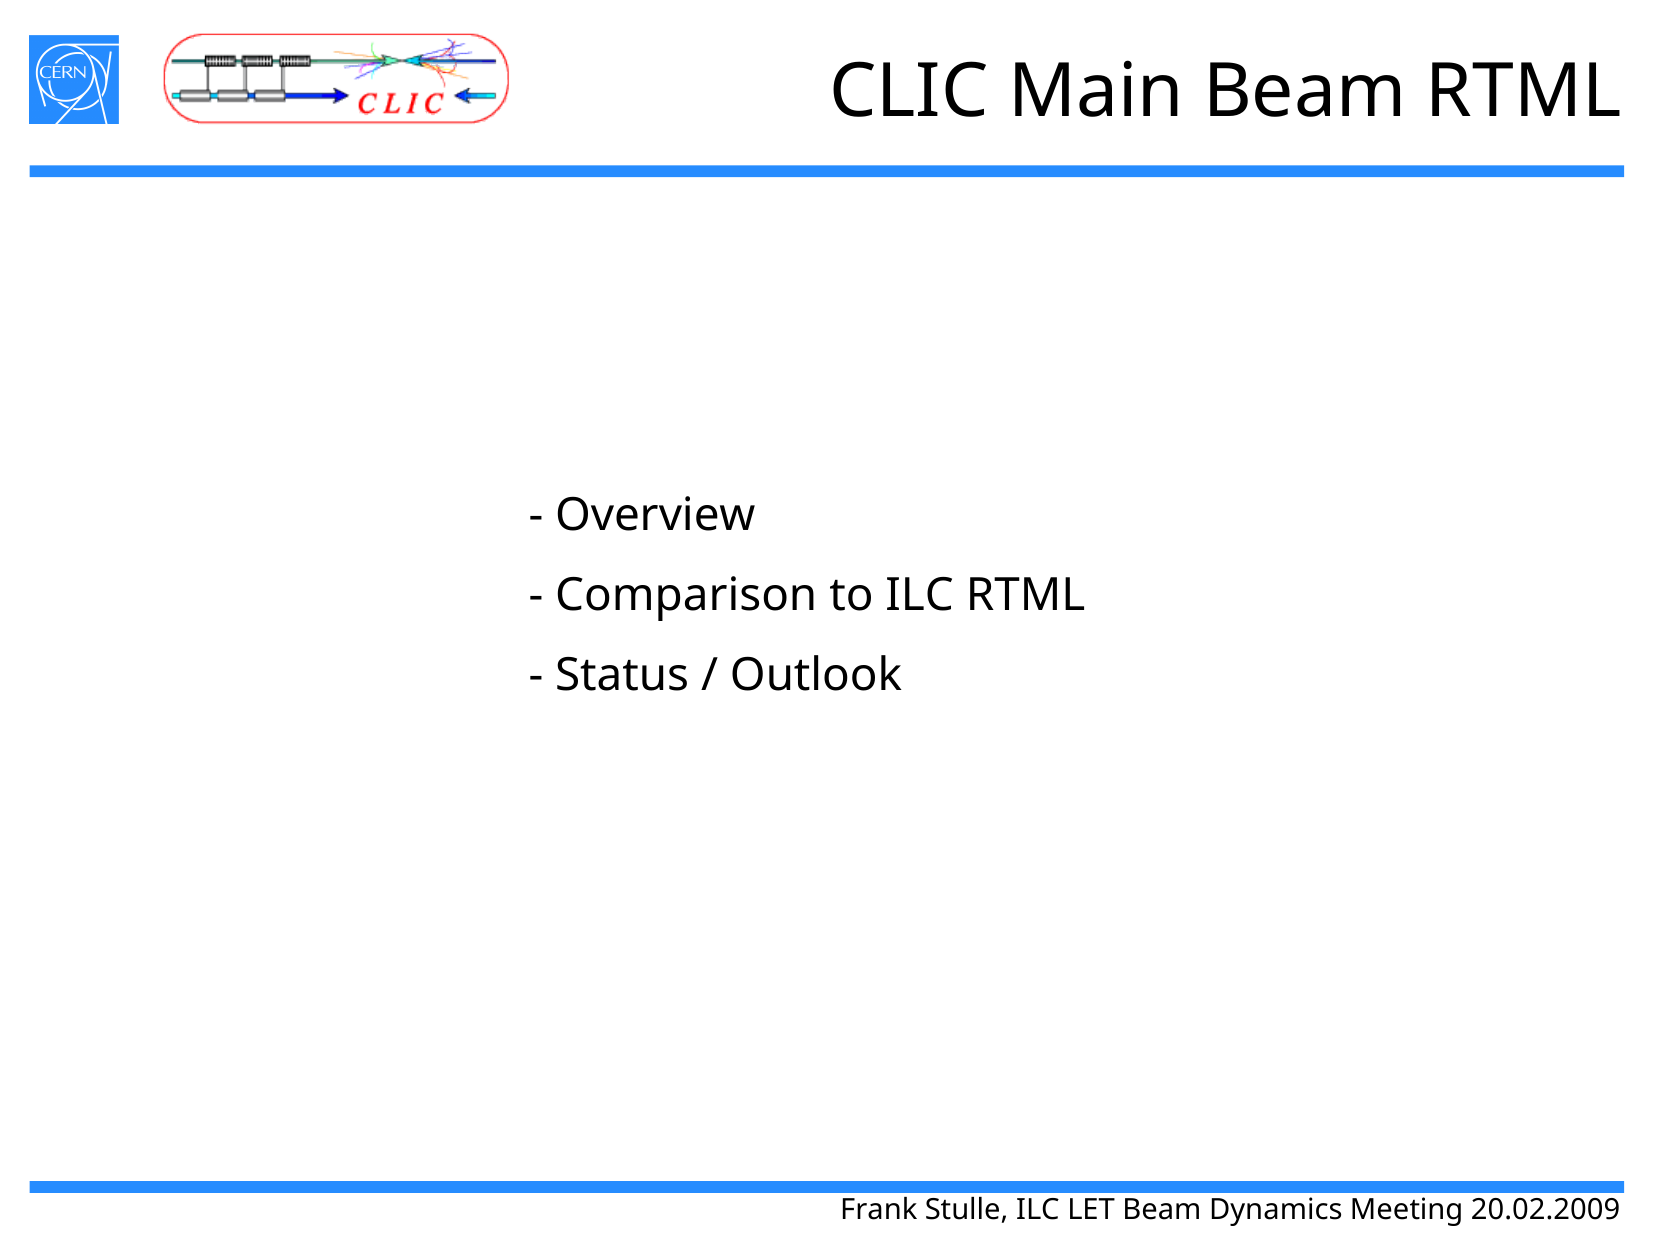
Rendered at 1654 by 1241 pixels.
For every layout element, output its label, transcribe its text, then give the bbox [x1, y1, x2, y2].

picture [29, 35, 119, 124]
title CLIC Main Beam RTML [210, 0, 1623, 207]
text_box - Overview - Comparison to ILC RTML - Status / Outlook [513, 473, 1091, 691]
picture [159, 29, 210, 131]
